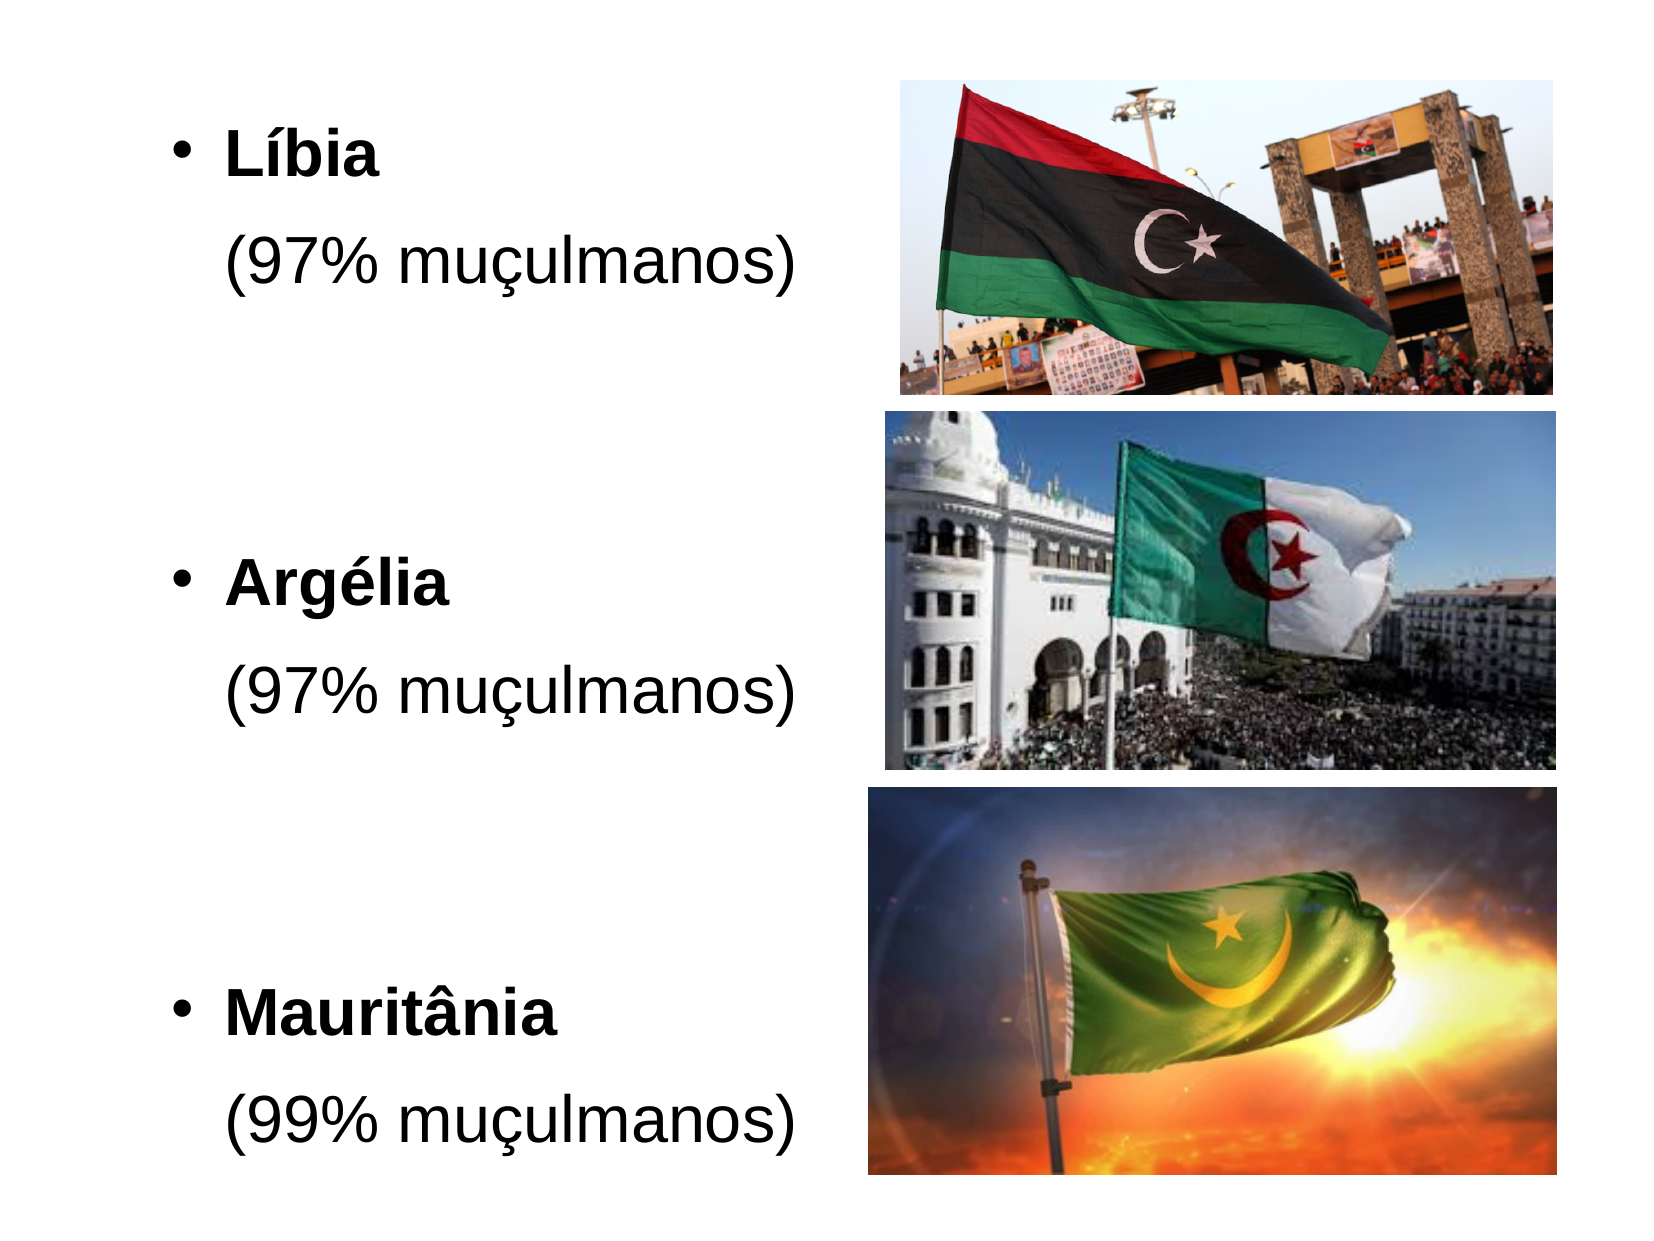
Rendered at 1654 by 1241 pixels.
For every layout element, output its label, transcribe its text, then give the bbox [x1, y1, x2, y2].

list Líbia (97% muçulmanos) Argélia (97% muçulmanos) Mauritânia (99% muçulmanos) [82, 112, 1571, 1163]
picture [868, 787, 1557, 1175]
picture [885, 411, 1556, 770]
picture [900, 80, 1553, 395]
